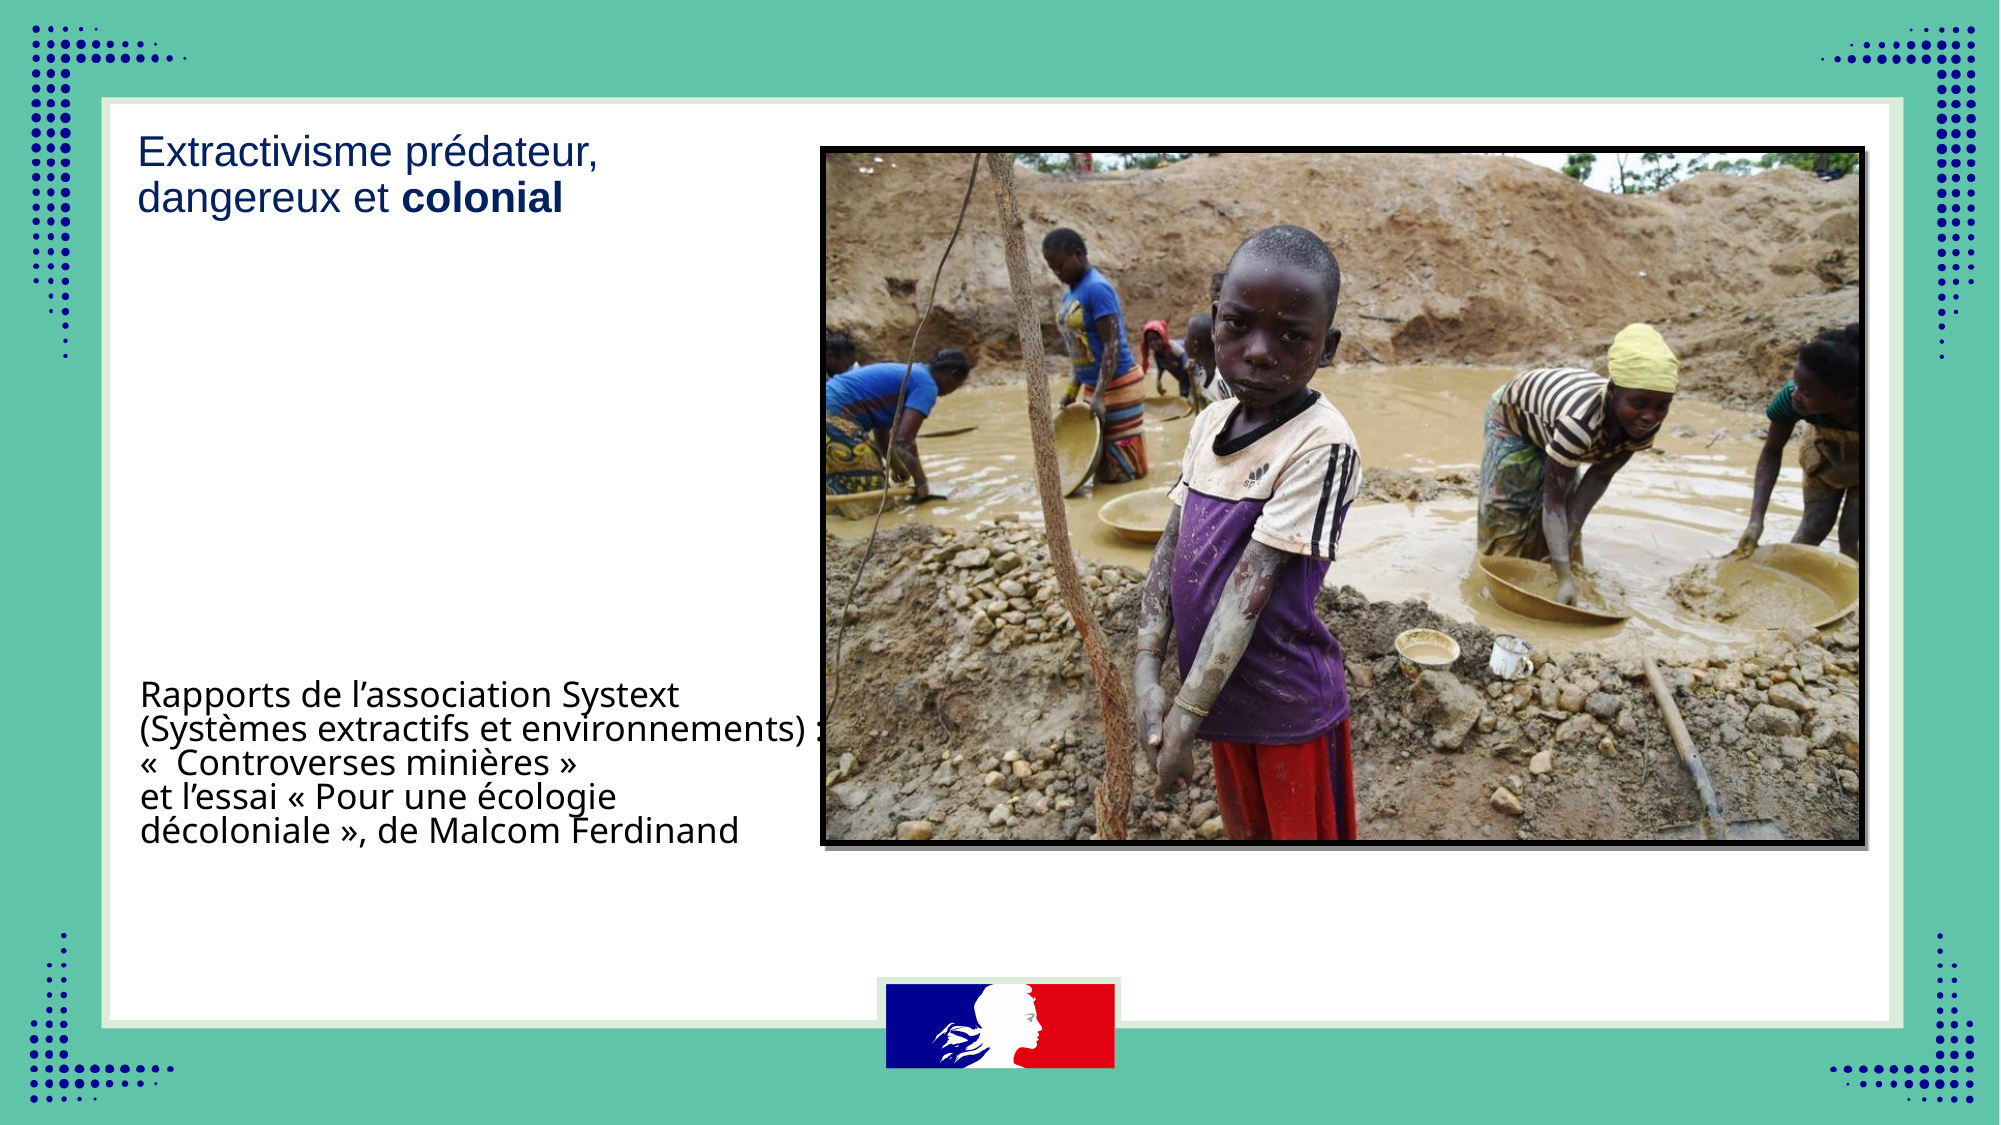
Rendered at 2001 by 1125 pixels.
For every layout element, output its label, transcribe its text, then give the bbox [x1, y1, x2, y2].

picture [0, 0, 2000, 1125]
text_box Rapports de l’association Systext (Systèmes extractifs et environnements) : « Controverses minières » et l’essai « Pour une écologie décoloniale », de Malcom Ferdinand [117, 648, 846, 883]
title Extractivisme prédateur, dangereux et colonial [137, 129, 751, 278]
